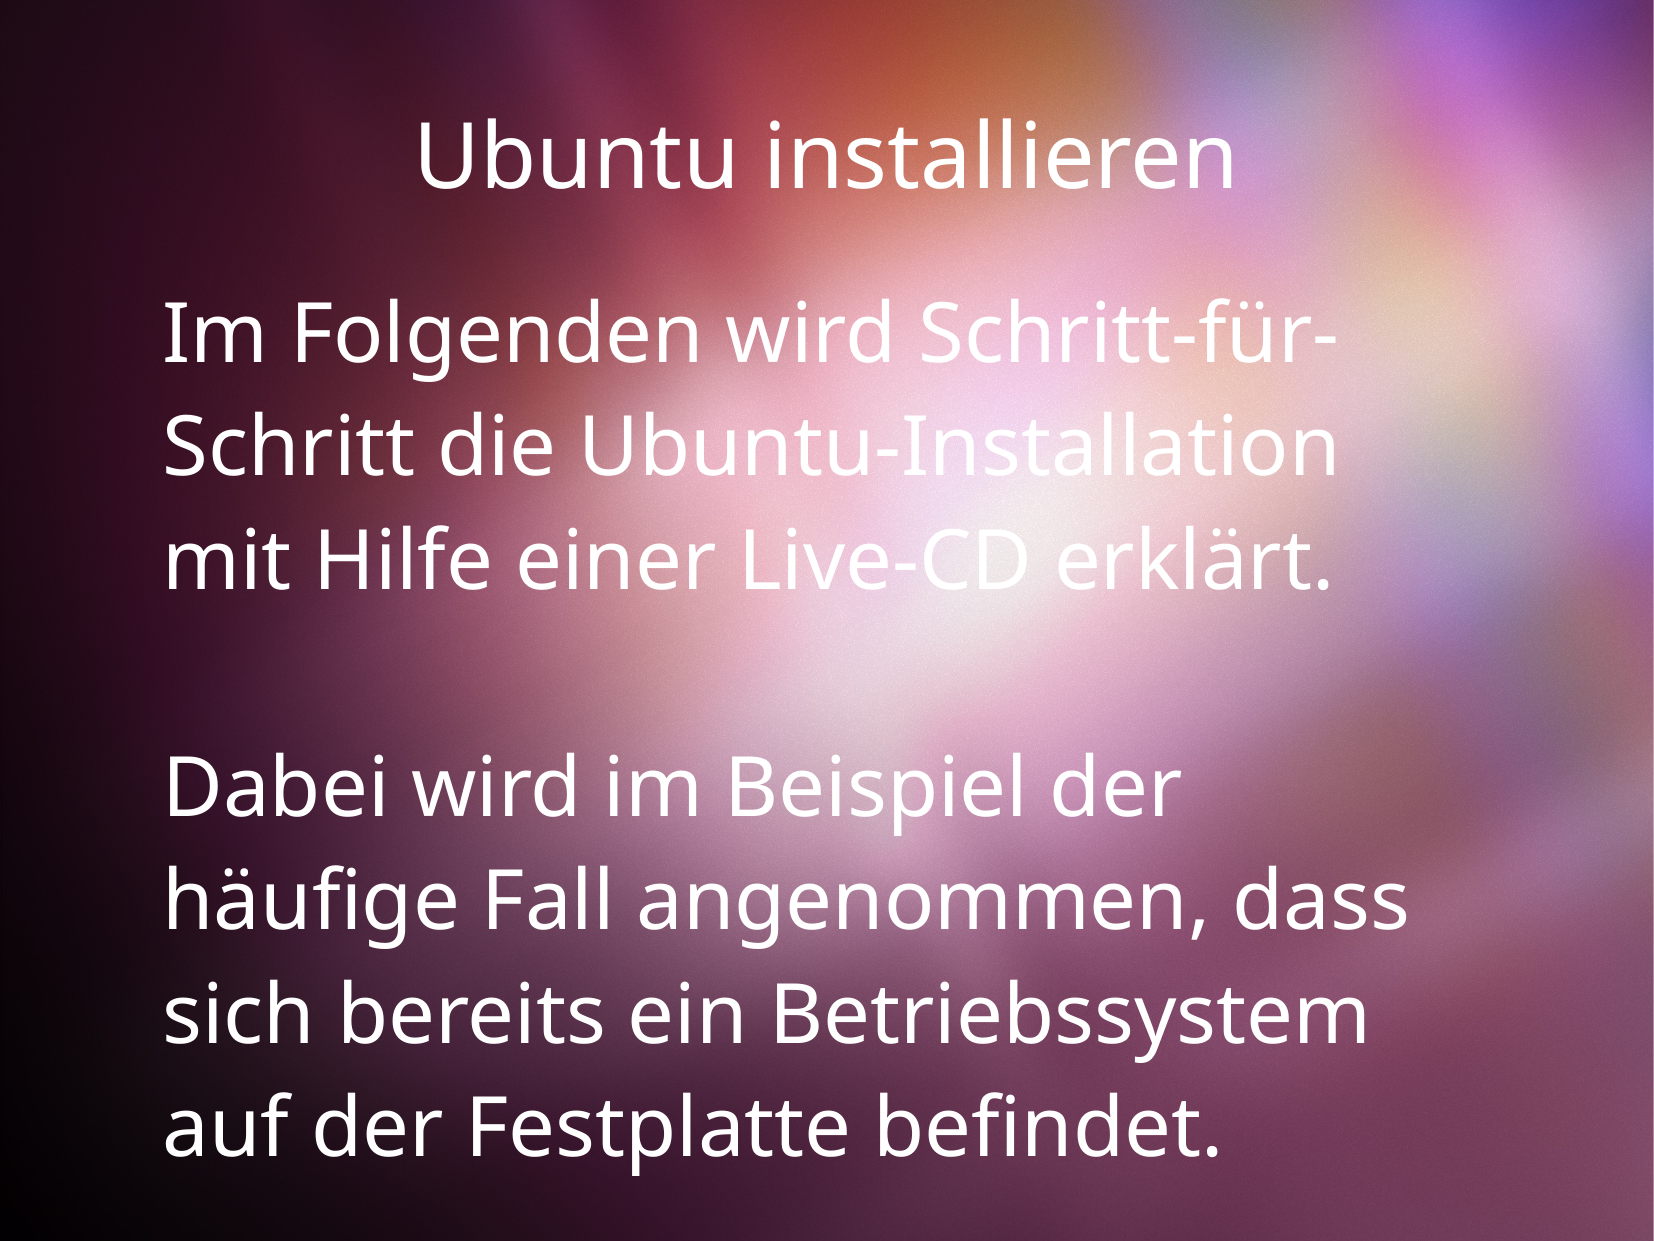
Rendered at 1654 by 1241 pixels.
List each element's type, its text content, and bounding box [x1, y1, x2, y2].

title Ubuntu installieren [82, 49, 1571, 257]
picture [0, 0, 1654, 1241]
text_box Im Folgenden wird Schritt-für-Schritt die Ubuntu-Installation mit Hilfe einer Live-CD erklärt. Dabei wird im Beispiel der häufige Fall angenommen, dass sich bereits ein Betriebssystem auf der Festplatte befindet. [147, 265, 1506, 1027]
